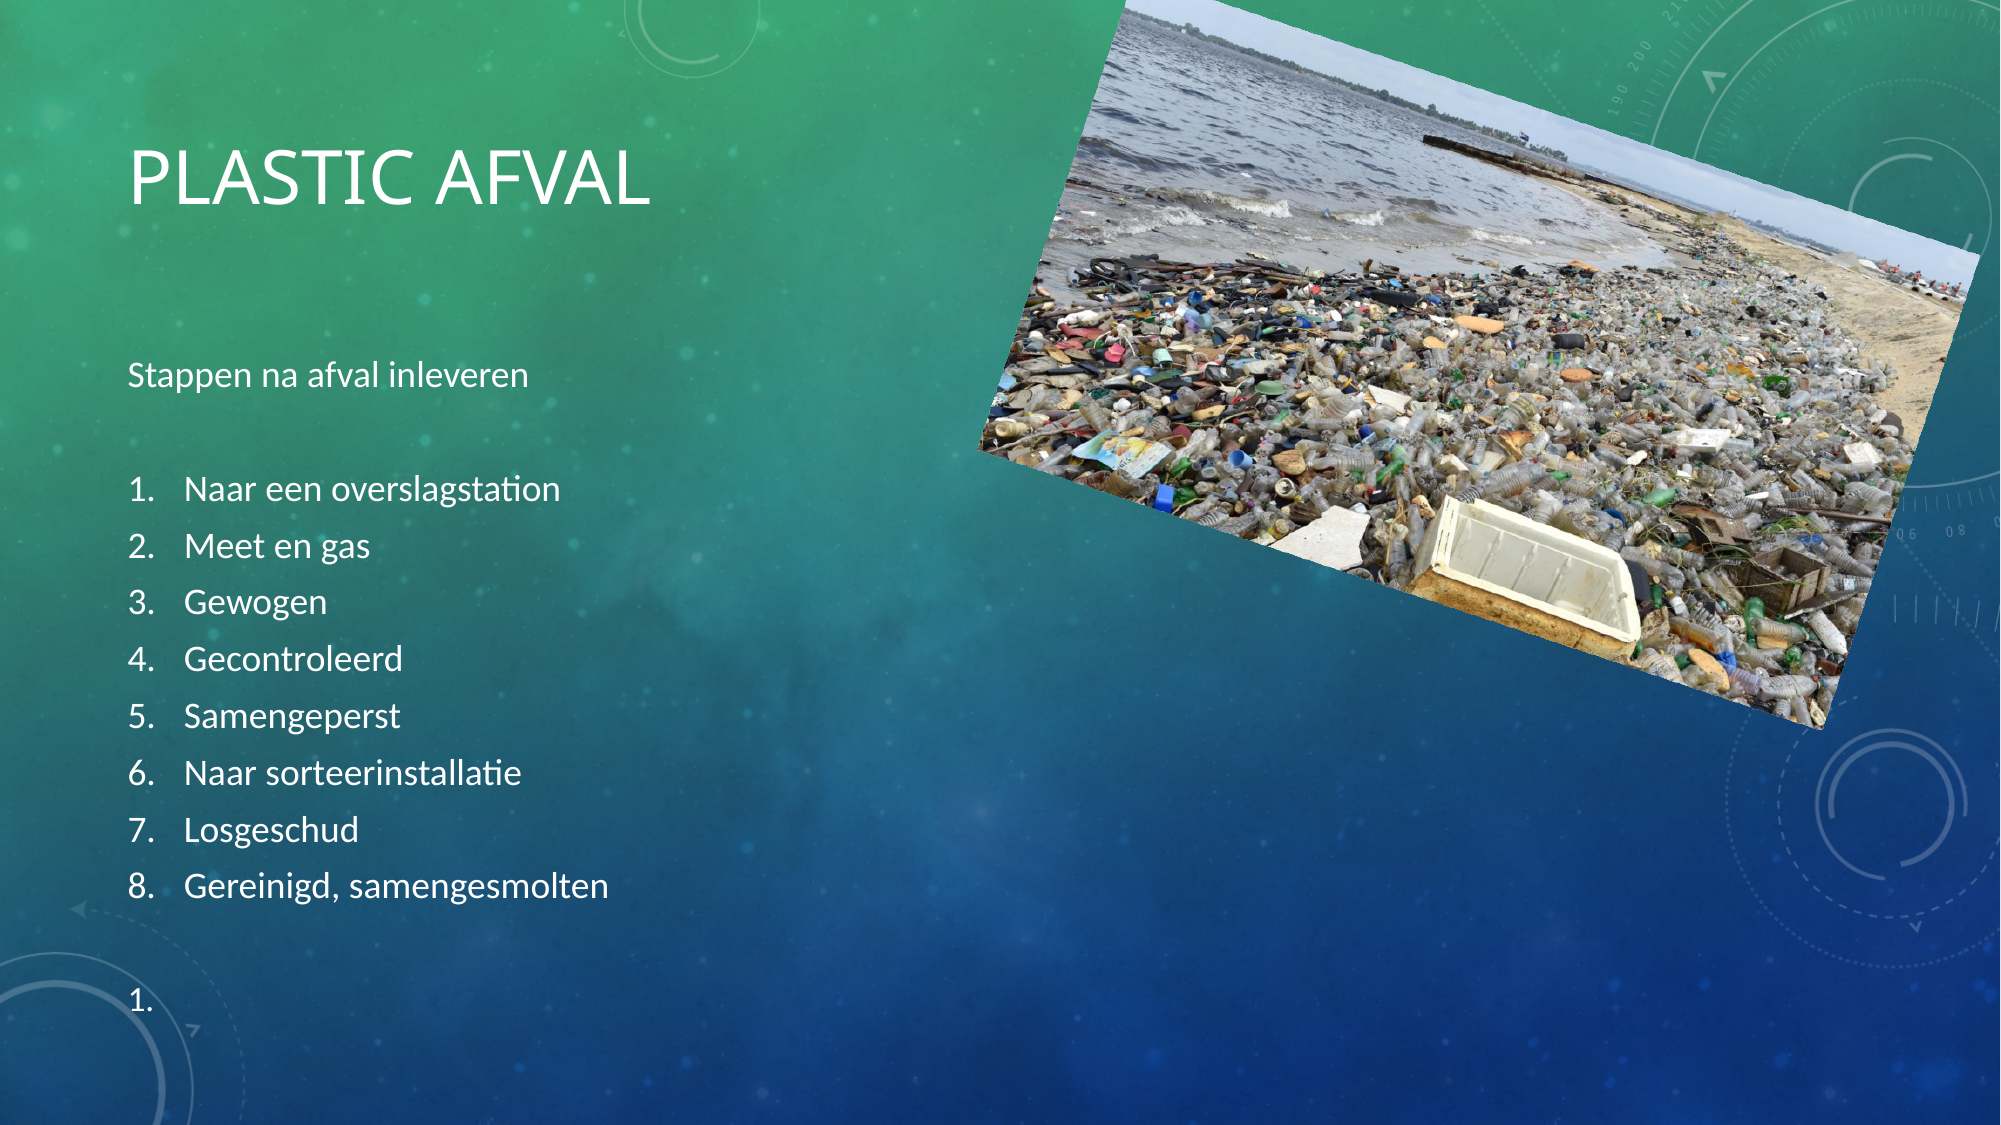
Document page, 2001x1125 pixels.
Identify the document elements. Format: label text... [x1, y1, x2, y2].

title Plastic afval [1516, 99, 1775, 186]
picture [976, 0, 1980, 730]
list Stappen na afval inleveren Naar een overslagstation Meet en gas Gewogen Gecontroleerd Samengeperst Naar sorteerinstallatie Losgeschud Gereinigd, samengesmolten [112, 351, 1775, 950]
title Plastic afval [112, 99, 1092, 339]
